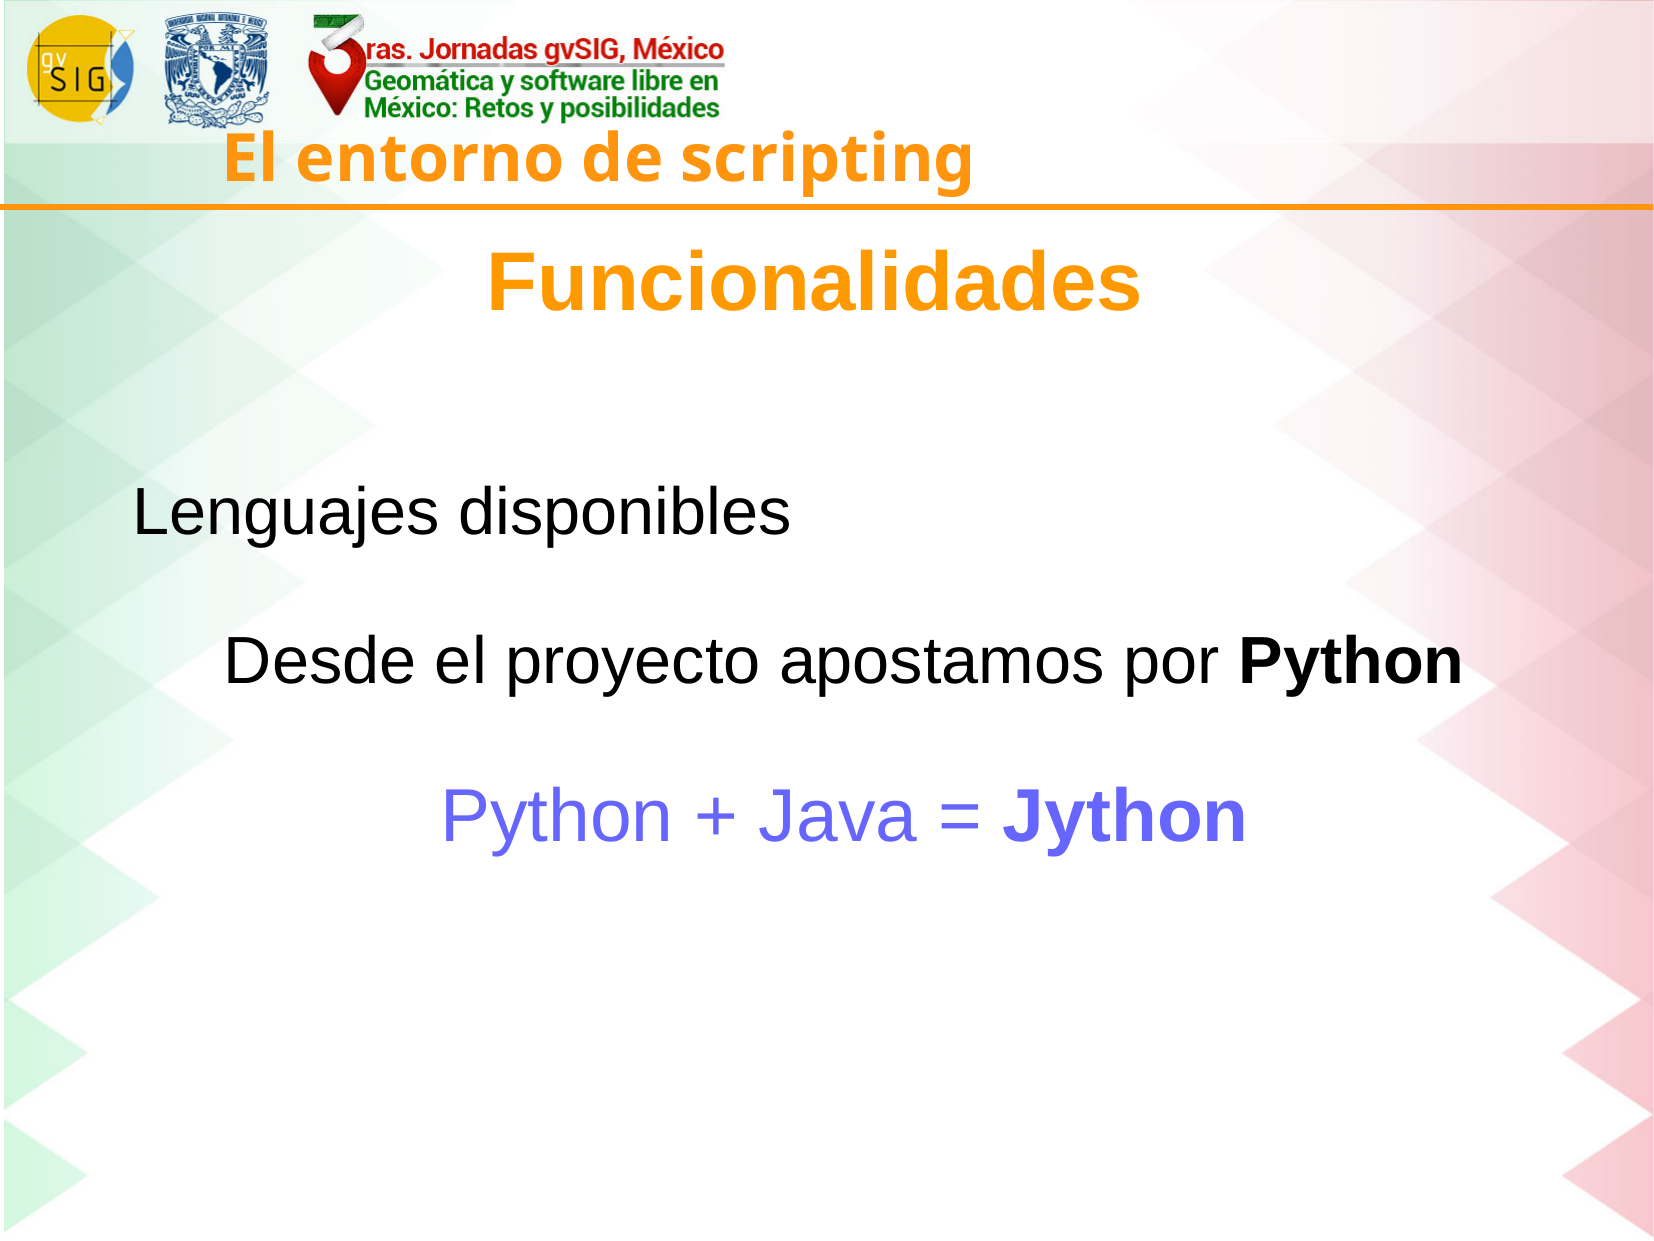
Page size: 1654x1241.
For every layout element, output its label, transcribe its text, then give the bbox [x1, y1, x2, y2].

title El entorno de scripting [0, 0, 1654, 207]
picture [4, 210, 1654, 1240]
text_box Funcionalidades [23, 228, 1607, 337]
text_box Lenguajes disponibles Desde el proyecto apostamos por Python Python + Java = Jython [118, 401, 1571, 1075]
